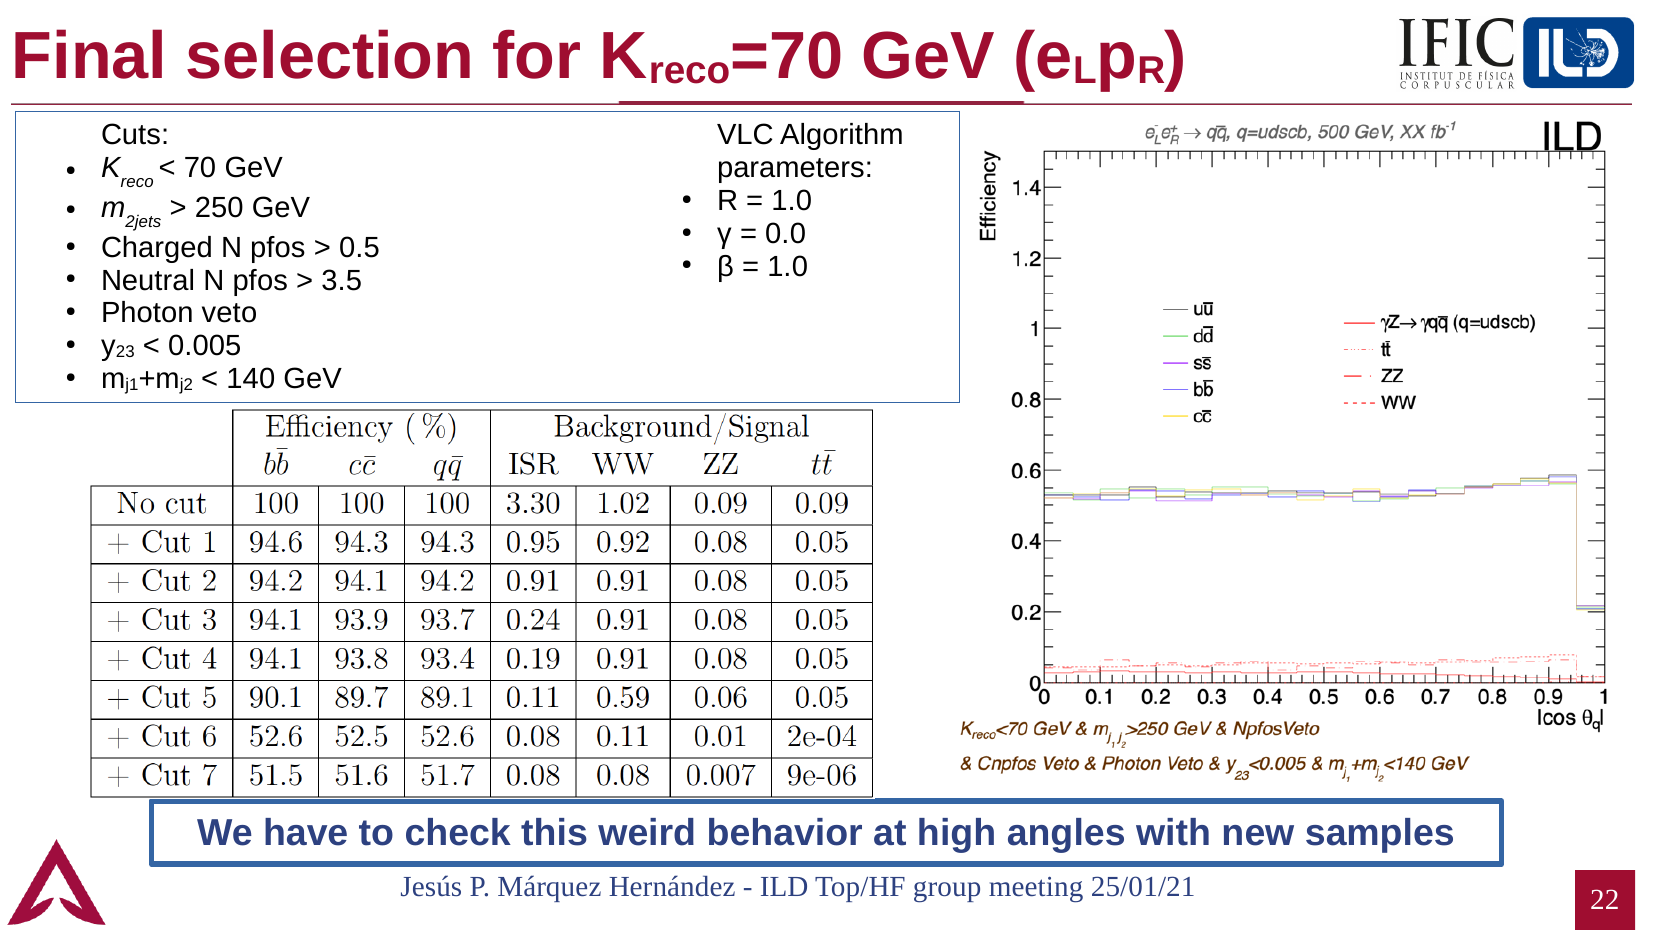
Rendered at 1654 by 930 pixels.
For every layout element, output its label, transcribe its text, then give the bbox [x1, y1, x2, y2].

title Final selection for Kreco=70 GeV (eLpR) [11, 18, 1500, 93]
picture [7, 839, 106, 925]
picture [11, 101, 1632, 105]
table_header Cuts: Kreco < 70 GeV m2jets > 250 GeV Charged N pfos > 0.5 Neutral N pfos > 3.5 Photon veto y23 < 0.005 mj1+mj2 < 140 GeV [16, 112, 631, 402]
table_header VLC Algorithm parameters: R = 1.0 γ = 0.0 β = 1.0 [631, 112, 959, 402]
text_box We have to check this weird behavior at high angles with new samples [151, 801, 1502, 865]
picture [931, 118, 1640, 790]
picture [88, 407, 875, 799]
picture [1522, 14, 1635, 90]
picture [1396, 16, 1517, 92]
